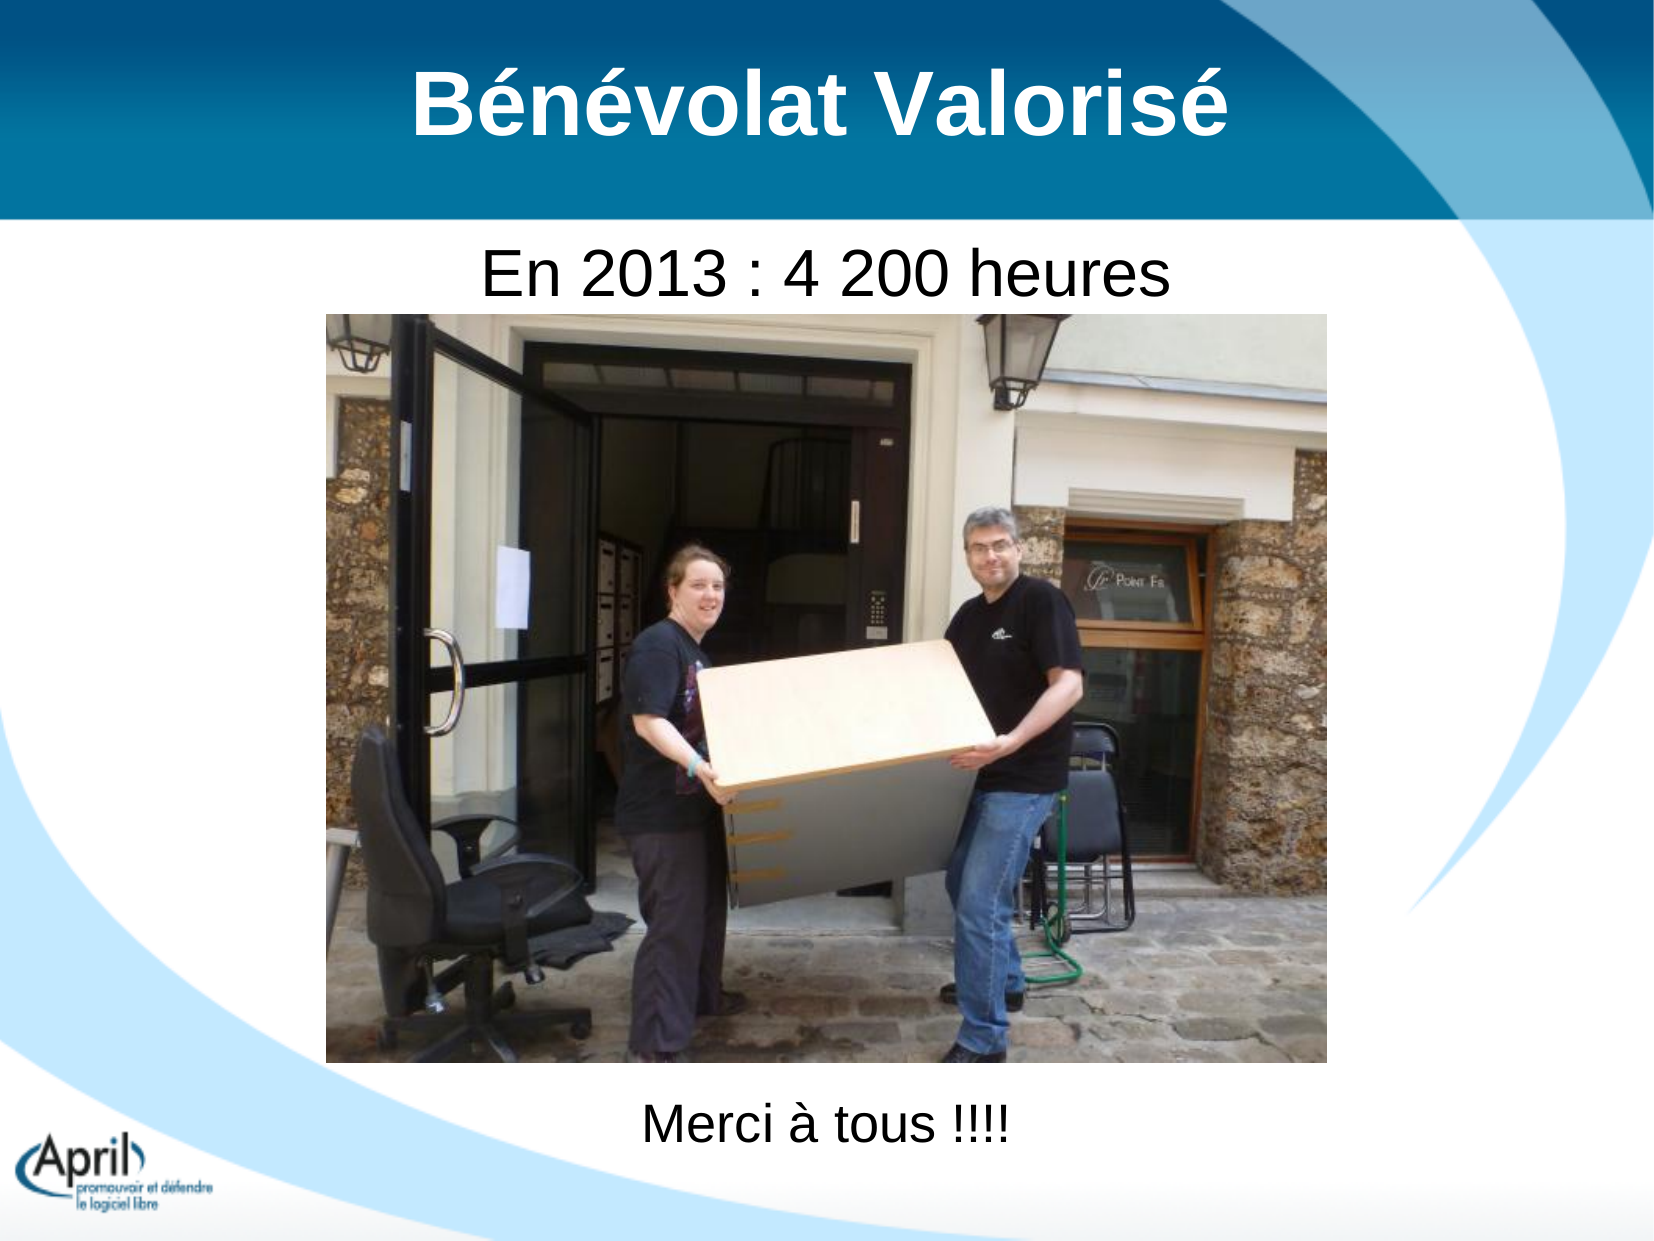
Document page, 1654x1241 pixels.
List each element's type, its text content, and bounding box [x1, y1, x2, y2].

text_box Merci à tous !!!! [221, 1094, 1433, 1163]
list En 2013 : 4 200 heures [82, 236, 1571, 1094]
picture [0, 0, 1654, 1241]
title Bénévolat Valorisé [76, 7, 1565, 200]
